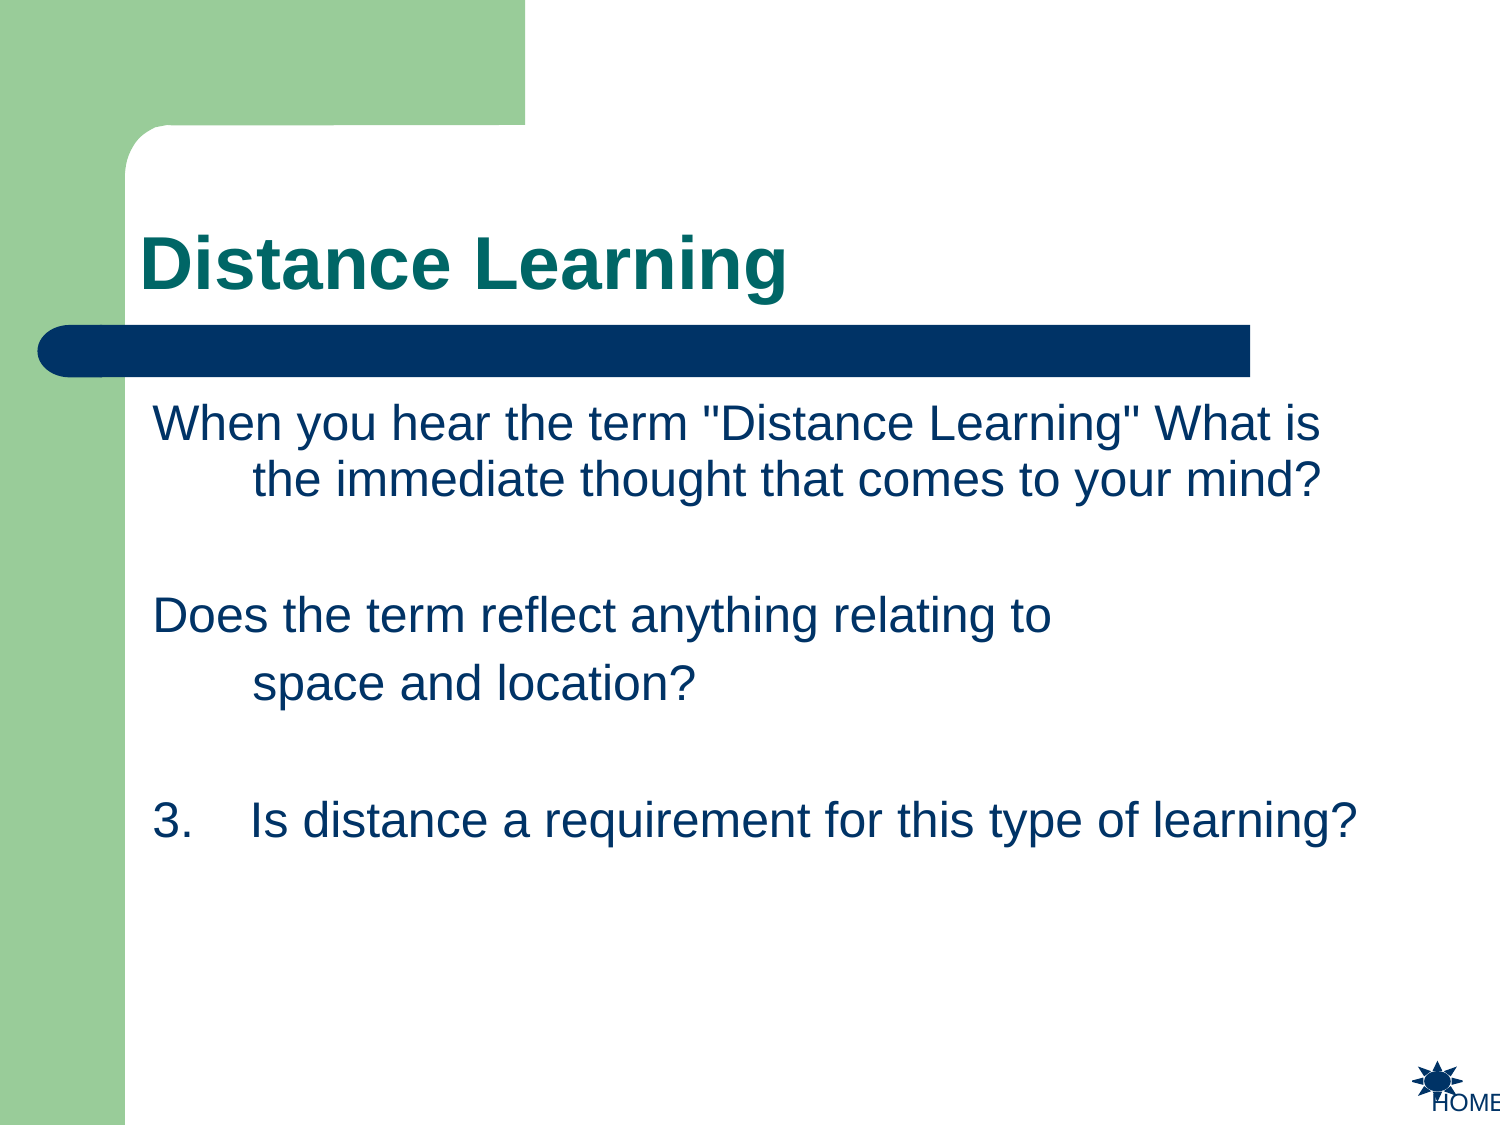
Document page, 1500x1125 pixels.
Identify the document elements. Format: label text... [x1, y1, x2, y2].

list When you hear the term "Distance Learning" What is the immediate thought that comes to your mind? Does the term reflect anything relating to space and location? 3. Is distance a requirement for this type of learning? [137, 387, 1400, 999]
text_box HOME [1433, 1092, 1442, 1101]
title Distance Learning [124, 124, 1425, 313]
text_box HOME [1419, 1062, 1456, 1095]
